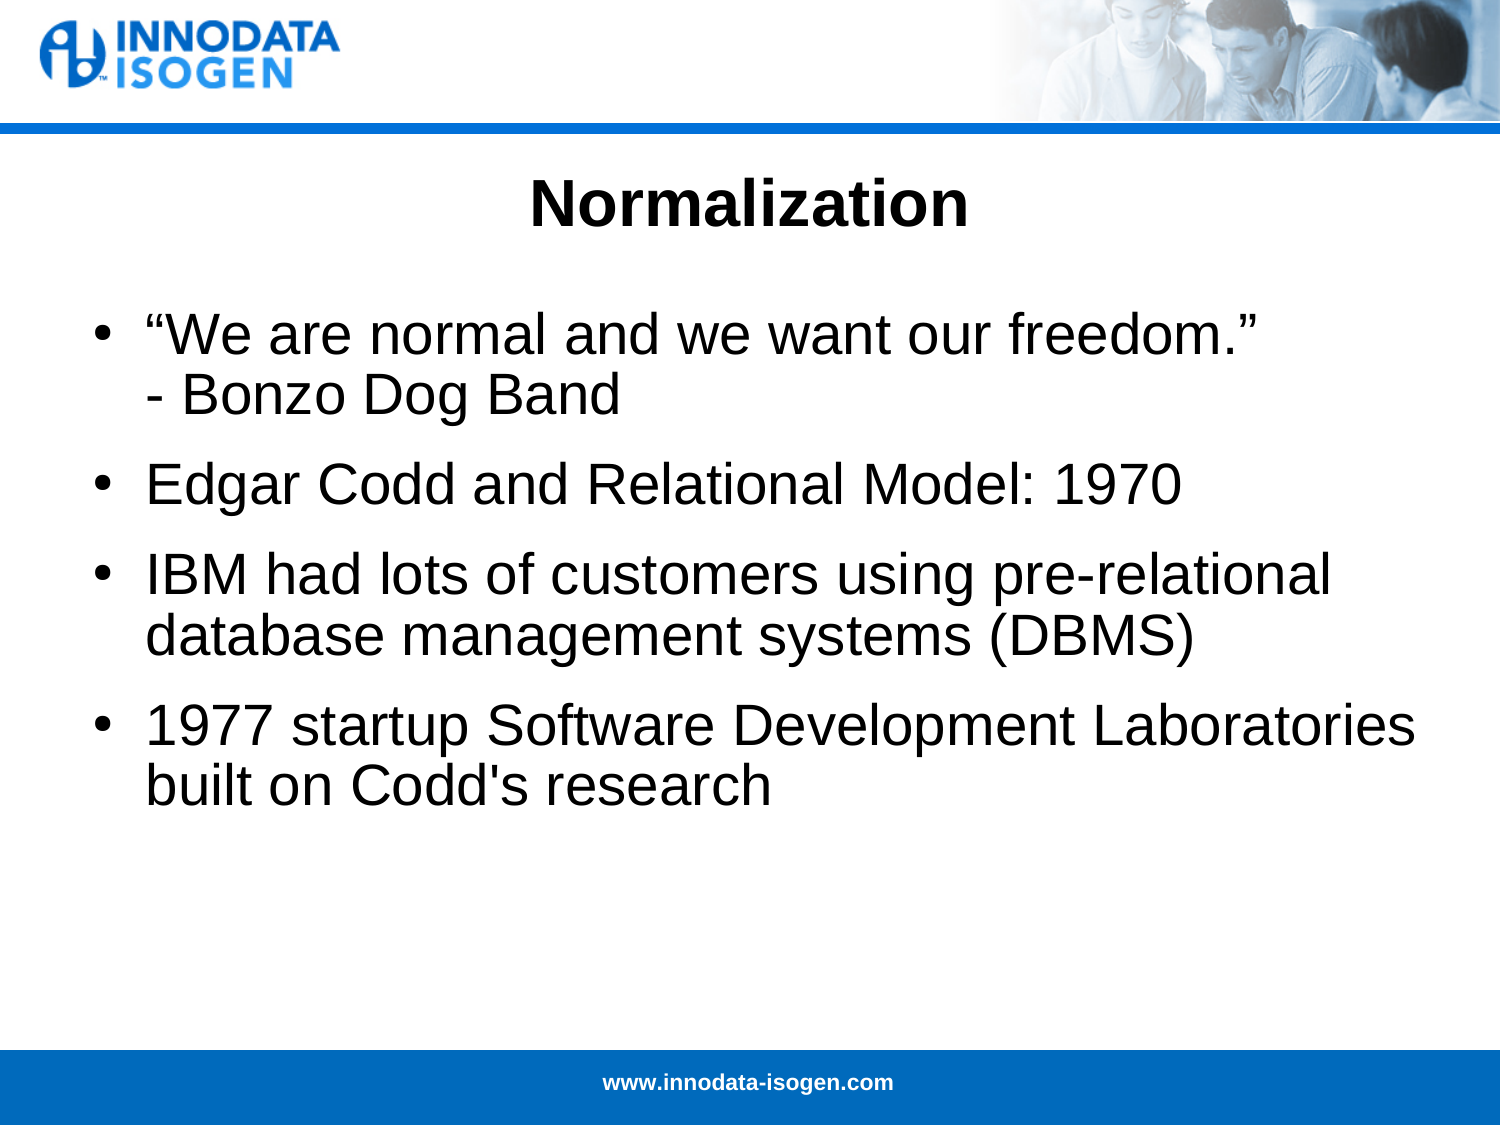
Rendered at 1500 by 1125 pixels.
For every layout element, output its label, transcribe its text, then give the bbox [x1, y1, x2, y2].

picture [0, 123, 74, 134]
picture [0, 0, 1500, 121]
list “We are normal and we want our freedom.” - Bonzo Dog Band Edgar Codd and Relational Model: 1970 IBM had lots of customers using pre-relational database management systems (DBMS) 1977 startup Software Development Laboratories built on Codd's research [74, 306, 1425, 1006]
title Normalization [74, 111, 1426, 300]
picture [1426, 123, 1500, 134]
